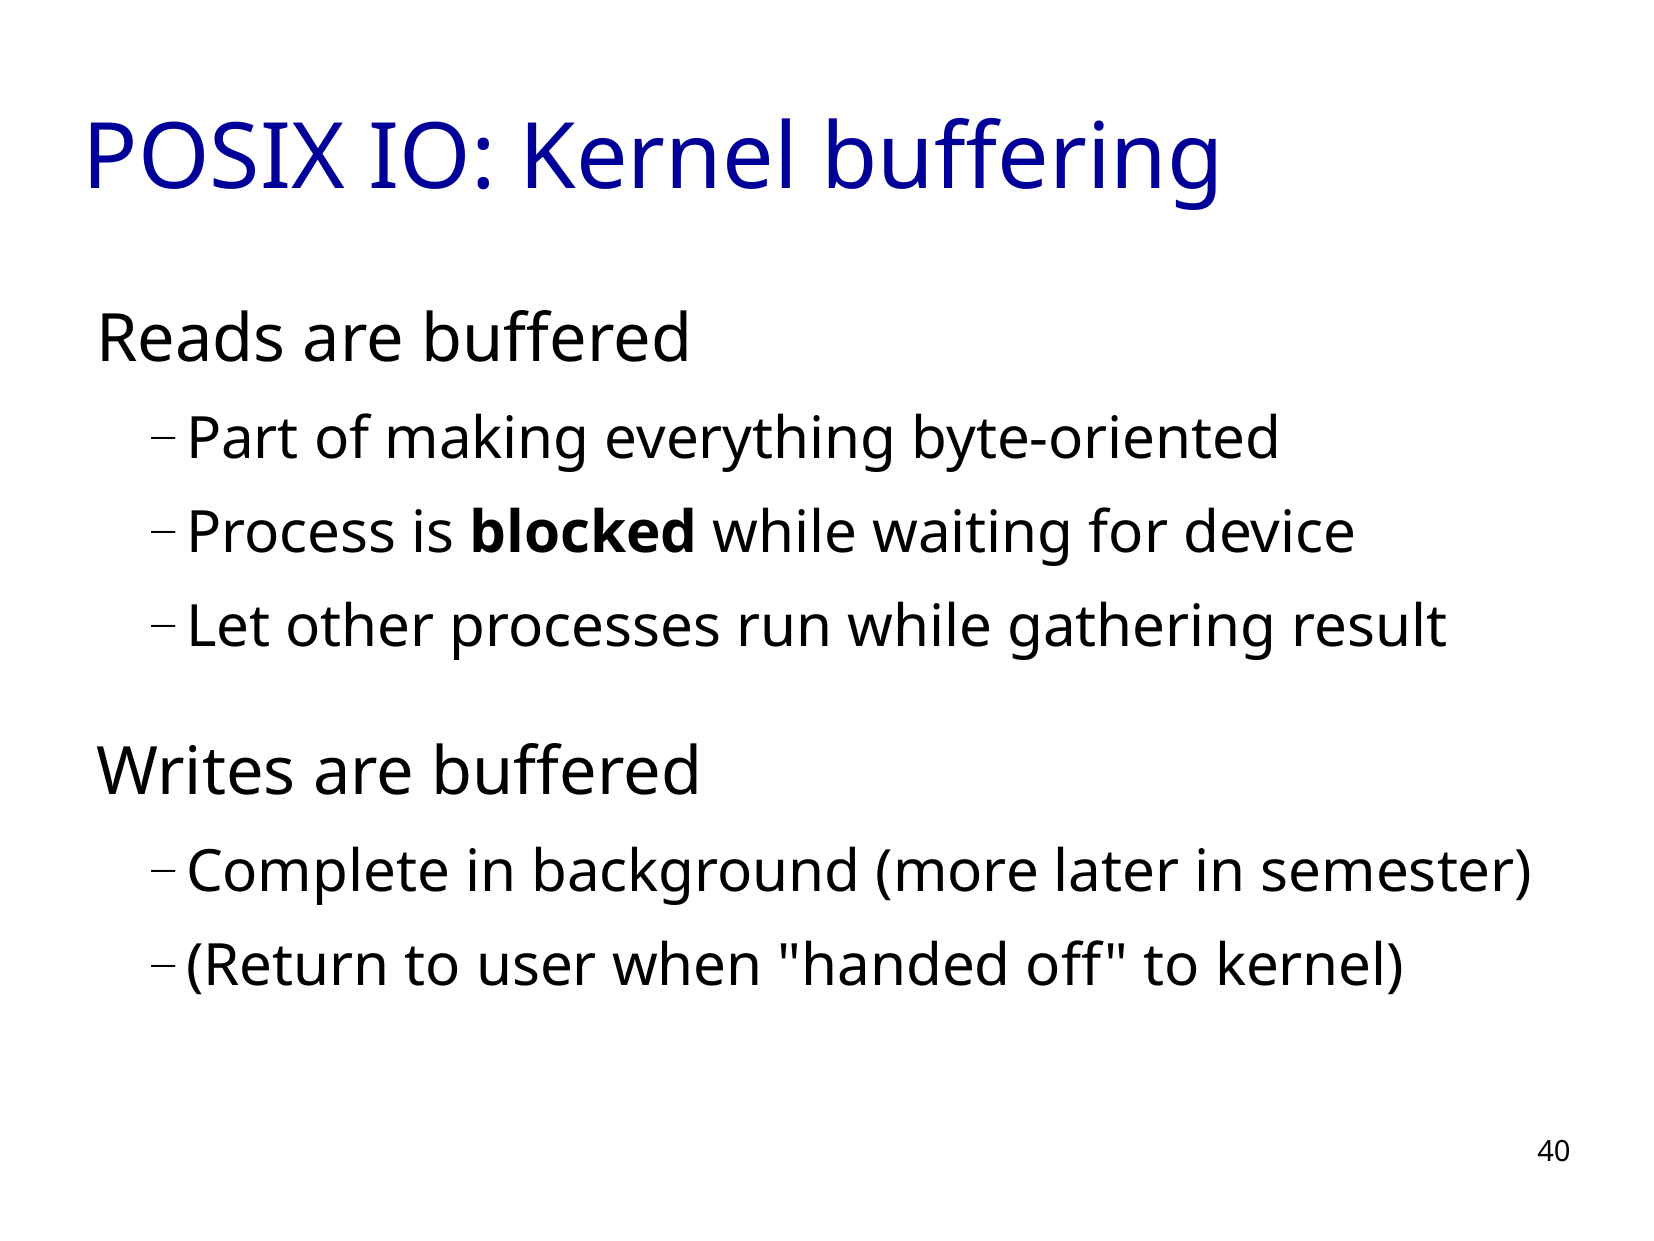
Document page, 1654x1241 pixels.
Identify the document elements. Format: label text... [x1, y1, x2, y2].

title POSIX IO: Kernel buffering [82, 49, 1571, 257]
list Reads are buffered Part of making everything byte-oriented Process is blocked while waiting for device Let other processes run while gathering result Writes are buffered Complete in background (more later in semester) (Return to user when "handed off" to kernel) [60, 290, 1571, 1096]
